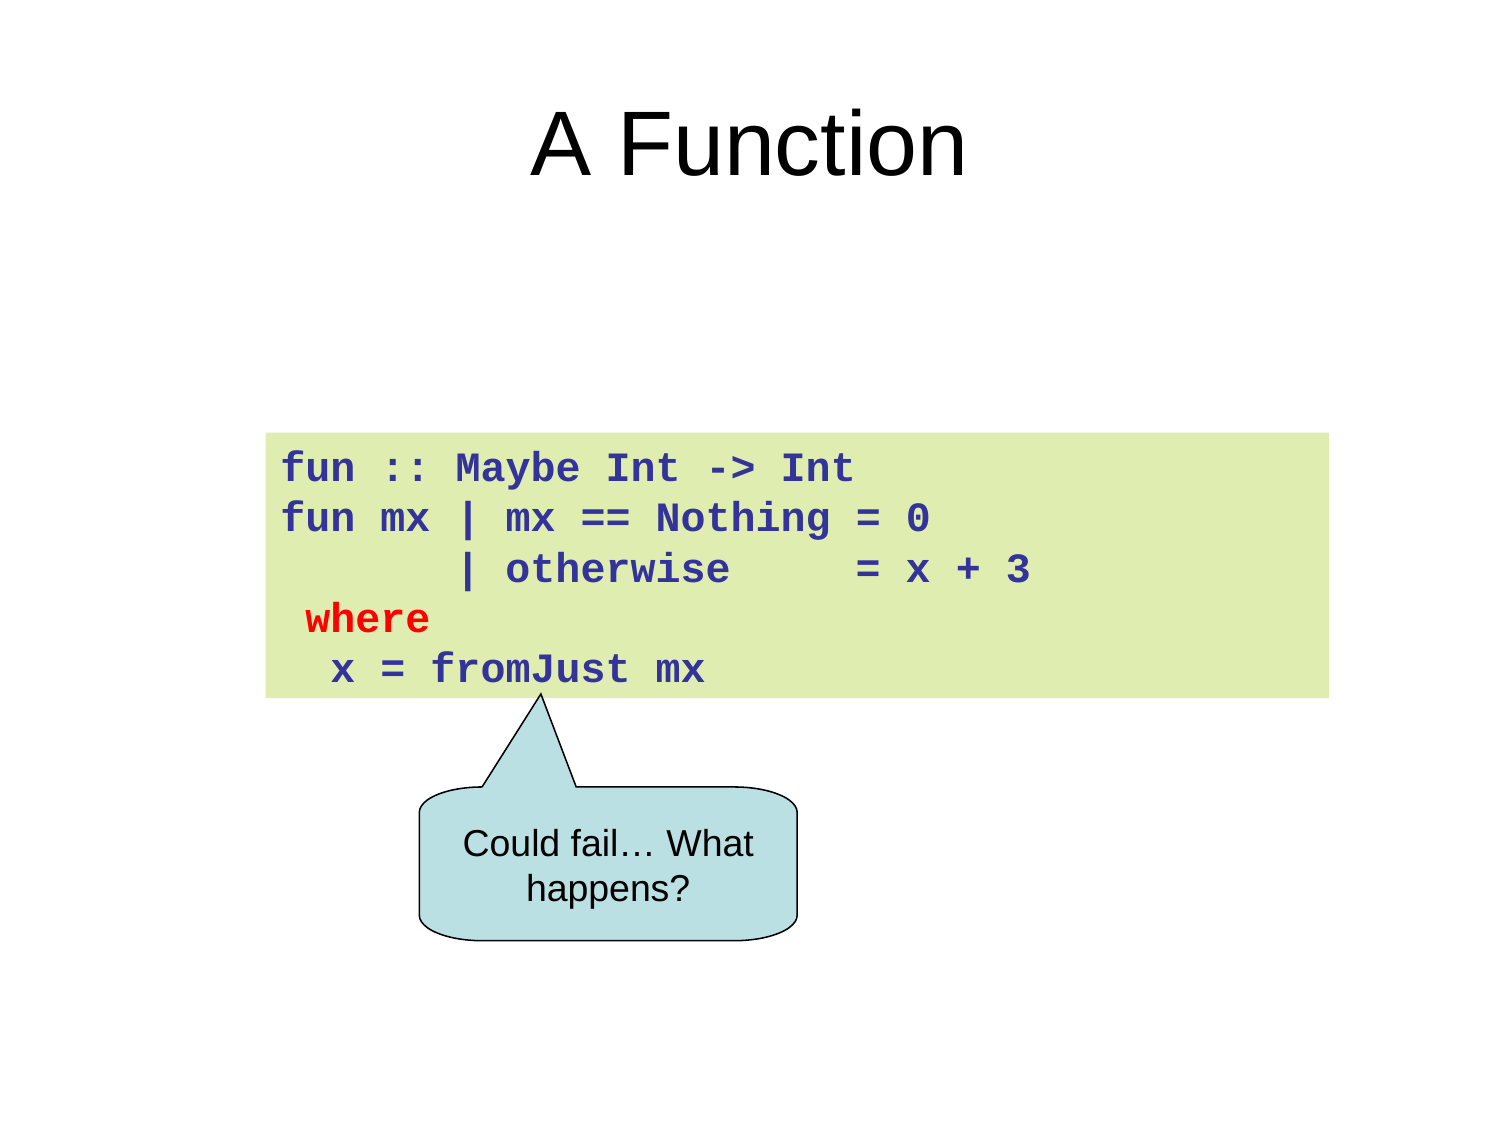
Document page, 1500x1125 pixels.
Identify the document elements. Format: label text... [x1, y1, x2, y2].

title A Function [75, 45, 1426, 233]
text_box fun :: Maybe Int -> Int fun mx | mx == Nothing = 0 | otherwise = x + 3 where x = fromJust mx [265, 432, 1329, 699]
text_box Could fail… What happens? [419, 693, 798, 941]
